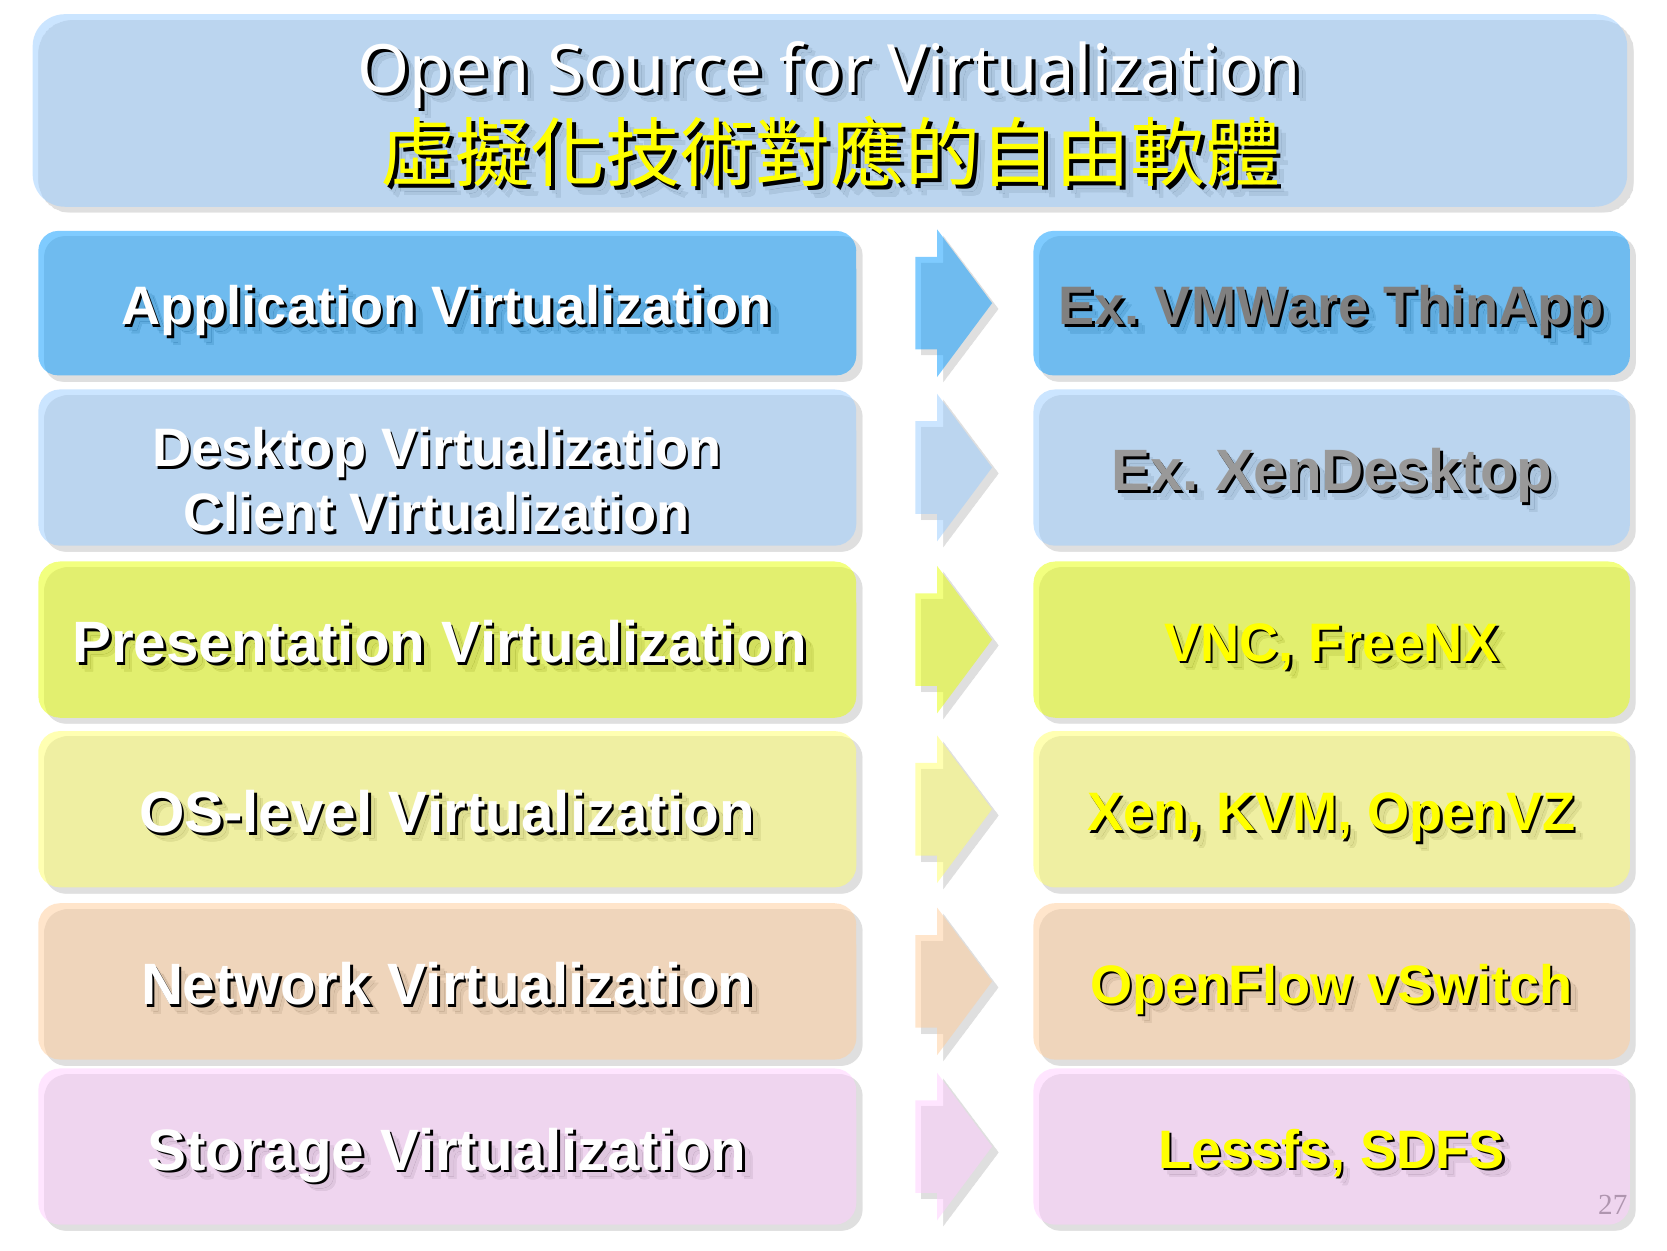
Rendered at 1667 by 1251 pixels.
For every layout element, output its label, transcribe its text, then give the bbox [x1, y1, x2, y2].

text_box [915, 907, 993, 1056]
text_box OS-level Virtualization [38, 731, 857, 888]
text_box Ex. XenDesktop [1033, 389, 1630, 546]
text_box Storage Virtualization [38, 1068, 857, 1225]
text_box [915, 565, 993, 714]
text_box Application Virtualization [38, 230, 857, 376]
text_box Ex. VMWare ThinApp [1033, 230, 1630, 376]
text_box Lessfs, SDFS [1033, 1068, 1630, 1225]
text_box Presentation Virtualization [38, 561, 857, 718]
text_box [38, 389, 857, 546]
text_box Xen, KVM, OpenVZ [1033, 731, 1630, 888]
text_box Open Source for Virtualization 虛擬化技術對應的自由軟體 [32, 14, 1628, 207]
text_box Desktop Virtualization Client Virtualization [47, 405, 827, 550]
text_box Network Virtualization [38, 903, 857, 1060]
text_box [915, 1072, 993, 1221]
text_box VNC, FreeNX [1033, 561, 1630, 718]
text_box [915, 393, 993, 542]
text_box [915, 229, 993, 378]
text_box OpenFlow vSwitch [1033, 903, 1630, 1060]
text_box [915, 735, 993, 884]
